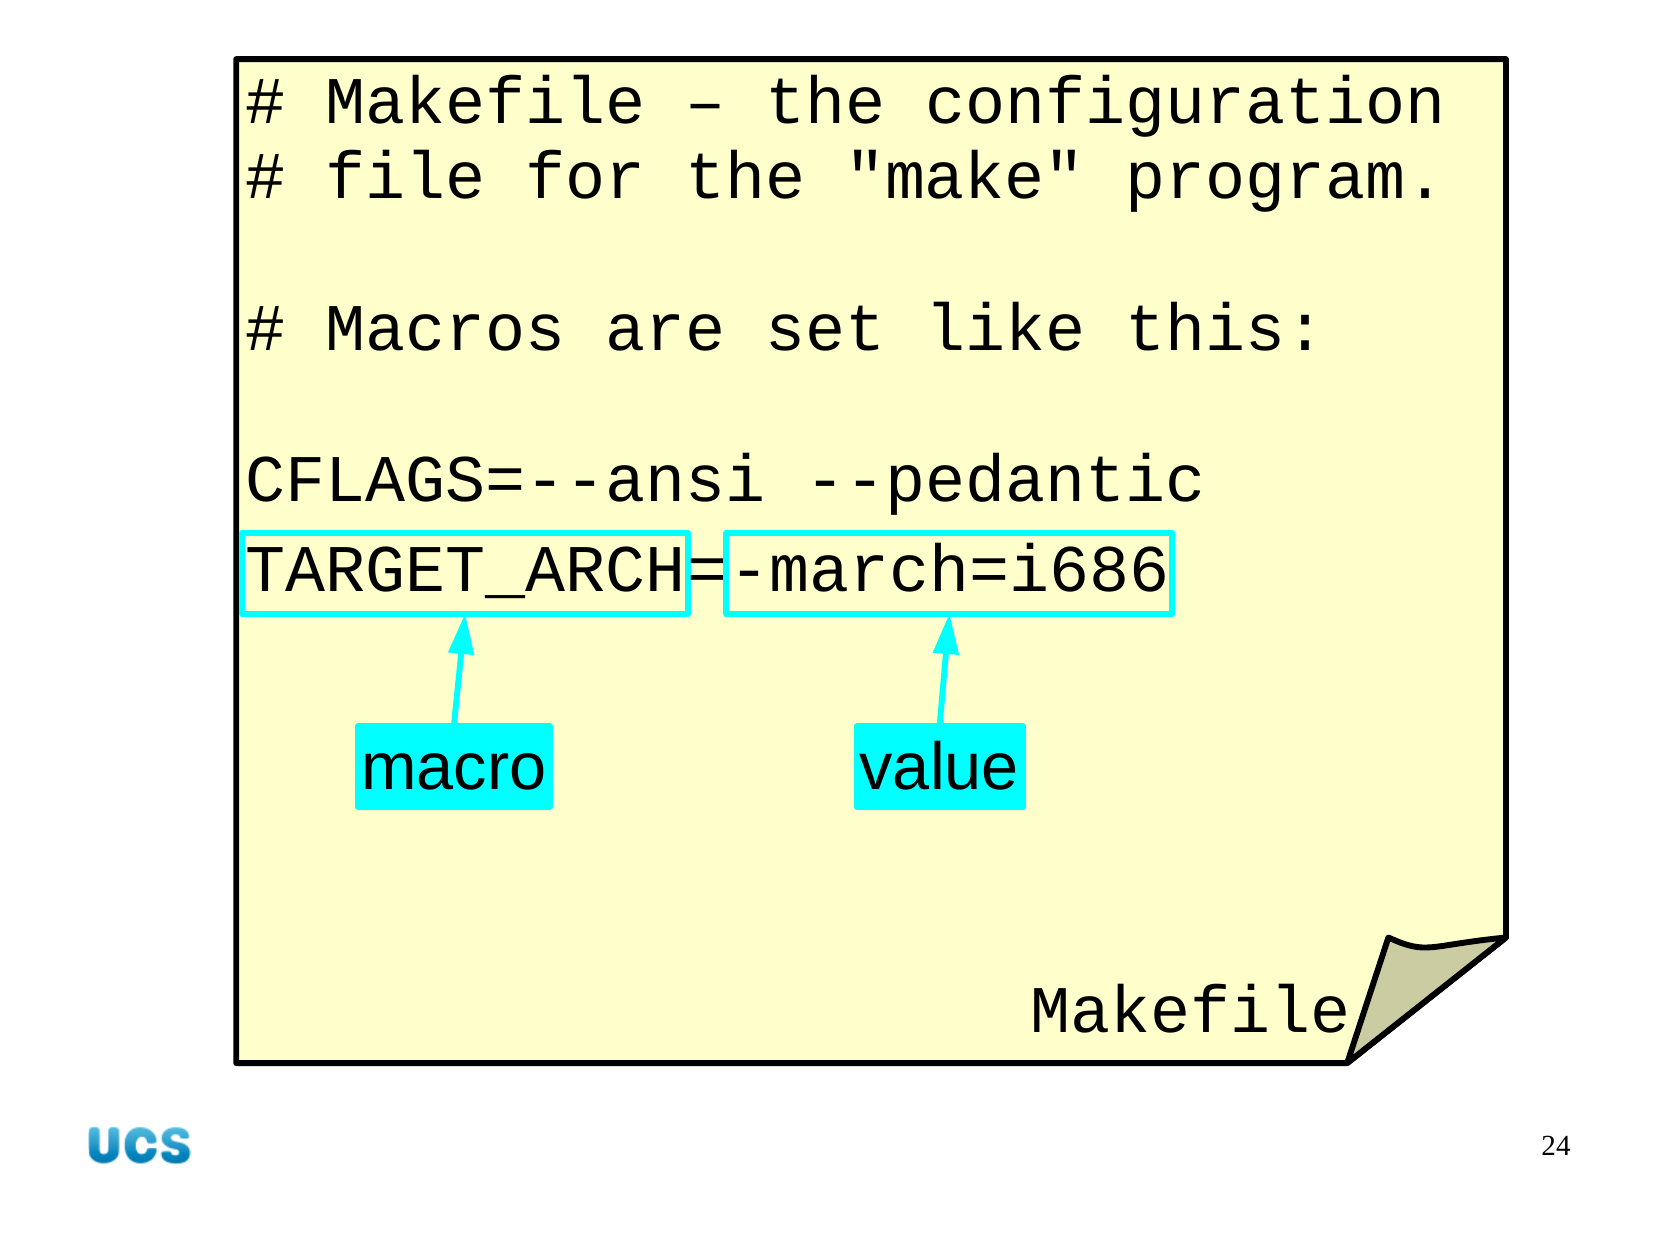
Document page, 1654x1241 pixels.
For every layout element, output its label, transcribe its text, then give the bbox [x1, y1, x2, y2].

picture [88, 1126, 191, 1165]
text_box TARGET_ARCH [242, 532, 685, 615]
text_box Makefile [1027, 974, 1354, 1056]
text_box macro [357, 726, 550, 808]
text_box value [856, 726, 1023, 808]
text_box -march=i686 [726, 532, 1173, 615]
text_box = [685, 532, 723, 615]
text_box # Makefile – the configuration # file for the "make" program. # Macros are set like this: CFLAGS=--ansi --pedantic [236, 59, 1506, 1064]
